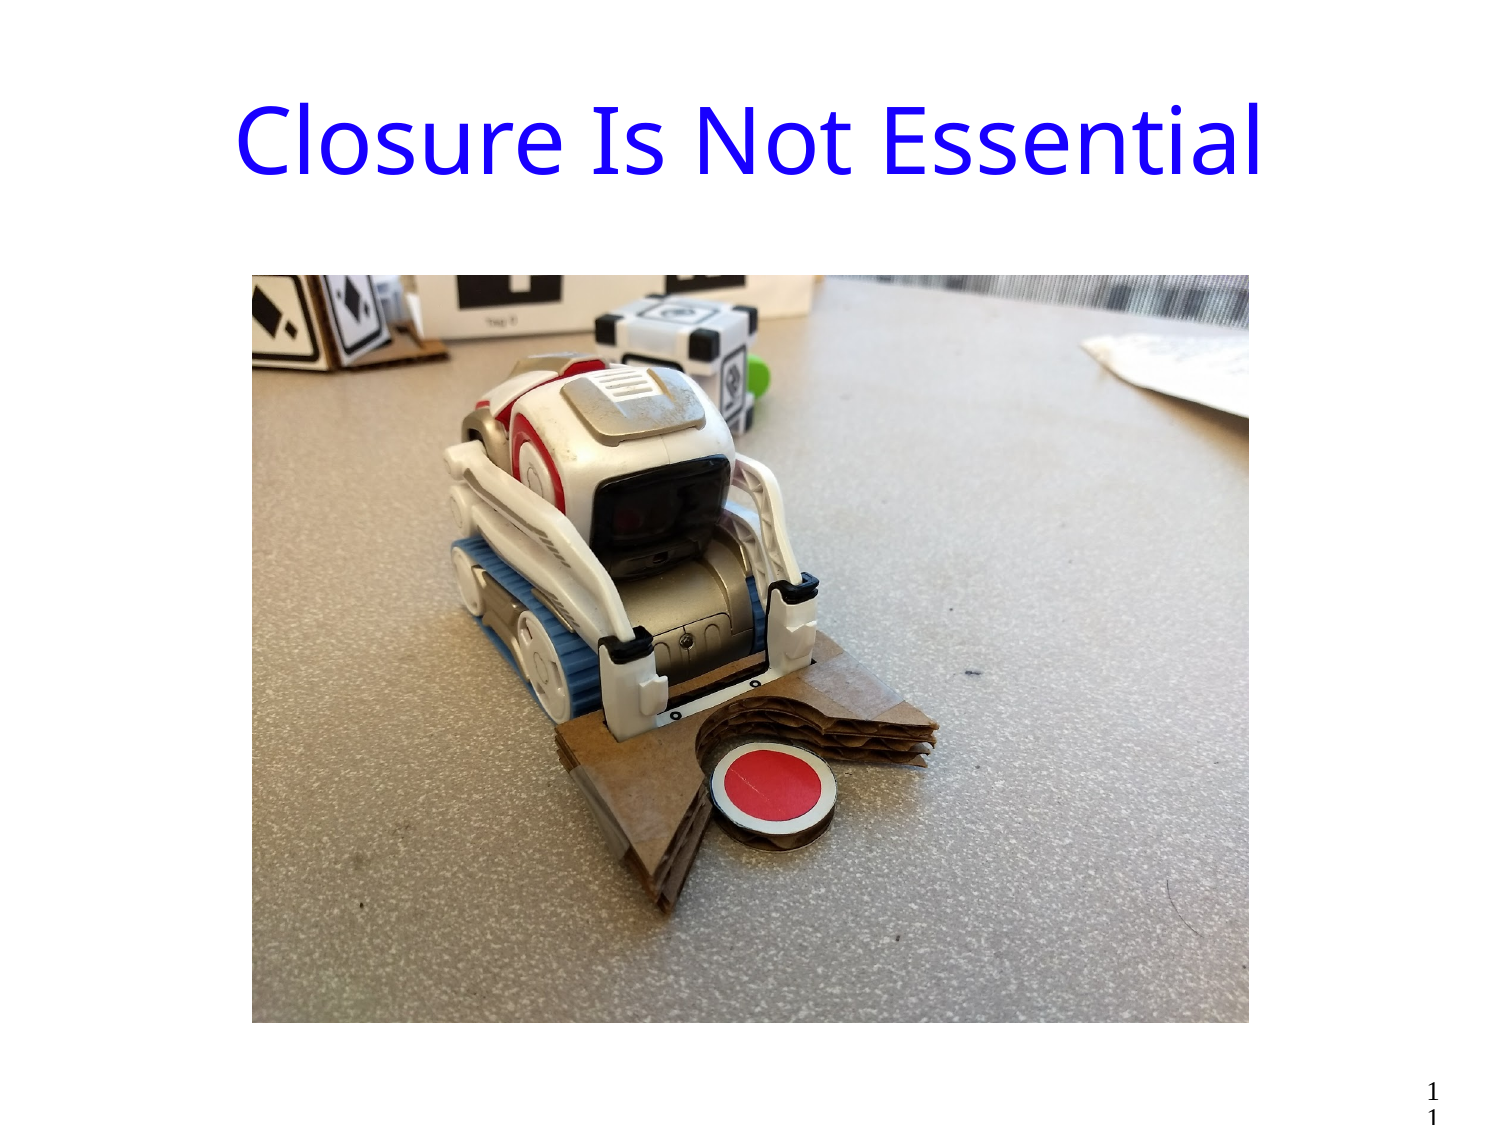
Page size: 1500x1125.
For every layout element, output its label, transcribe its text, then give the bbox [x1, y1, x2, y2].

title Closure Is Not Essential [146, 21, 1354, 253]
picture [252, 275, 1249, 1023]
